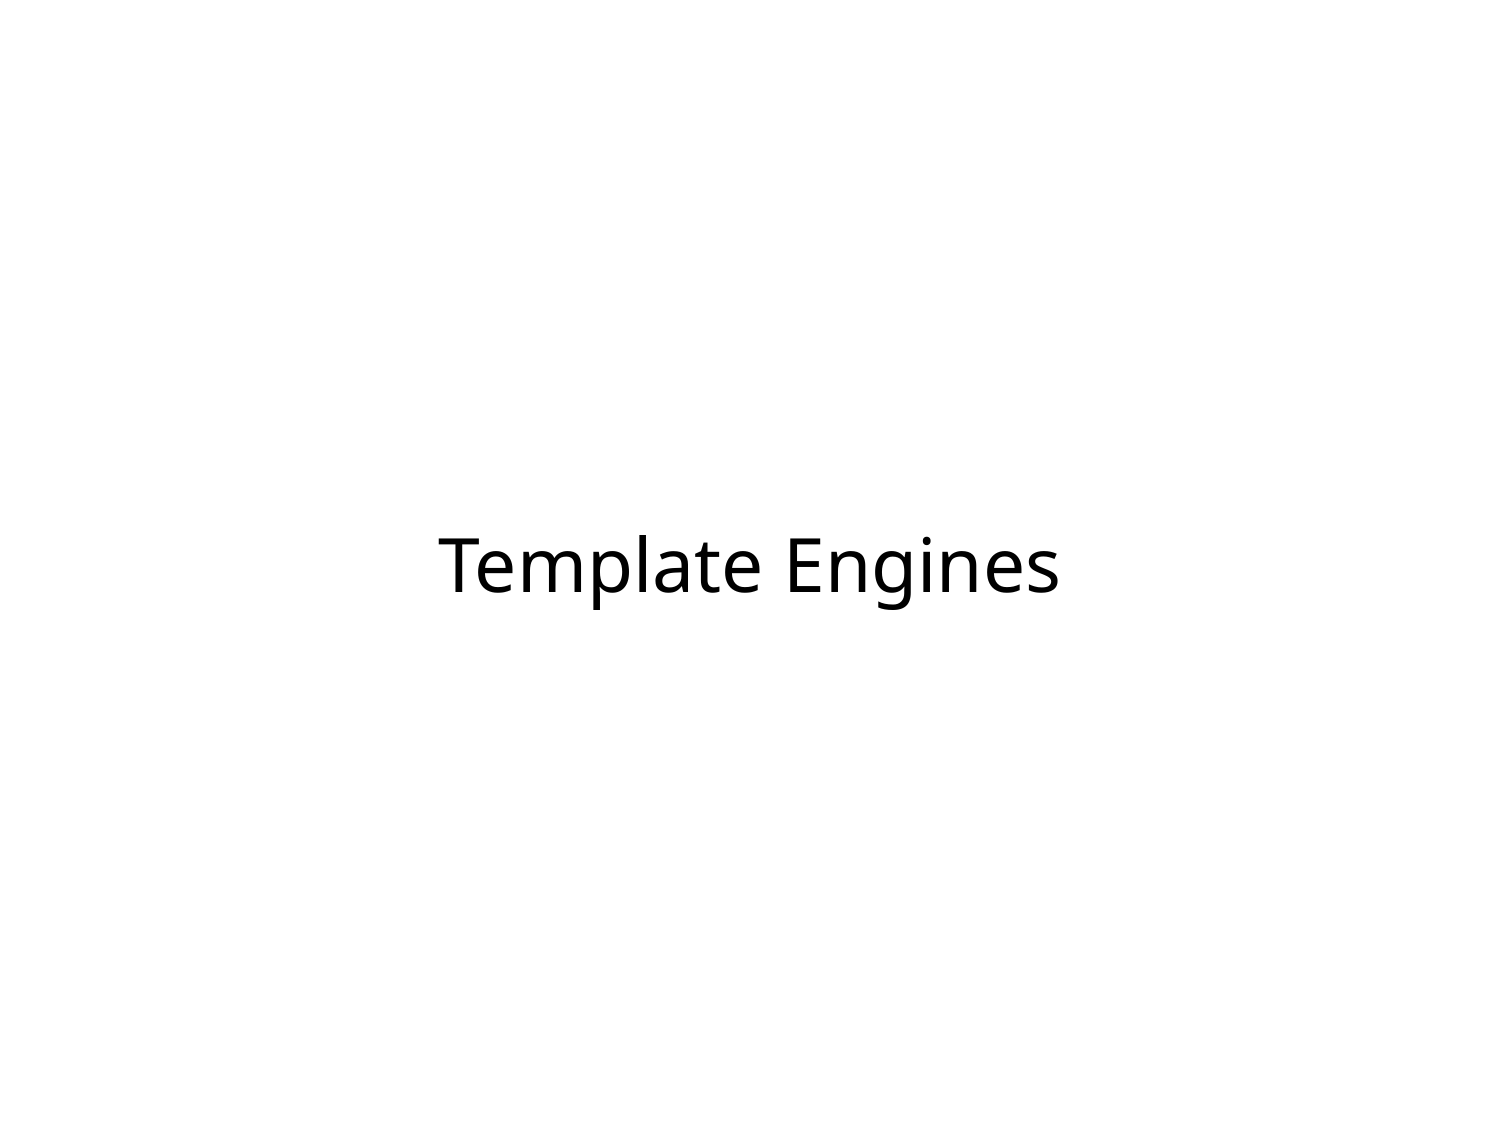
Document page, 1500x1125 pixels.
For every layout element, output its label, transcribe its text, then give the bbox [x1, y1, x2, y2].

title Template Engines [51, 470, 1449, 655]
